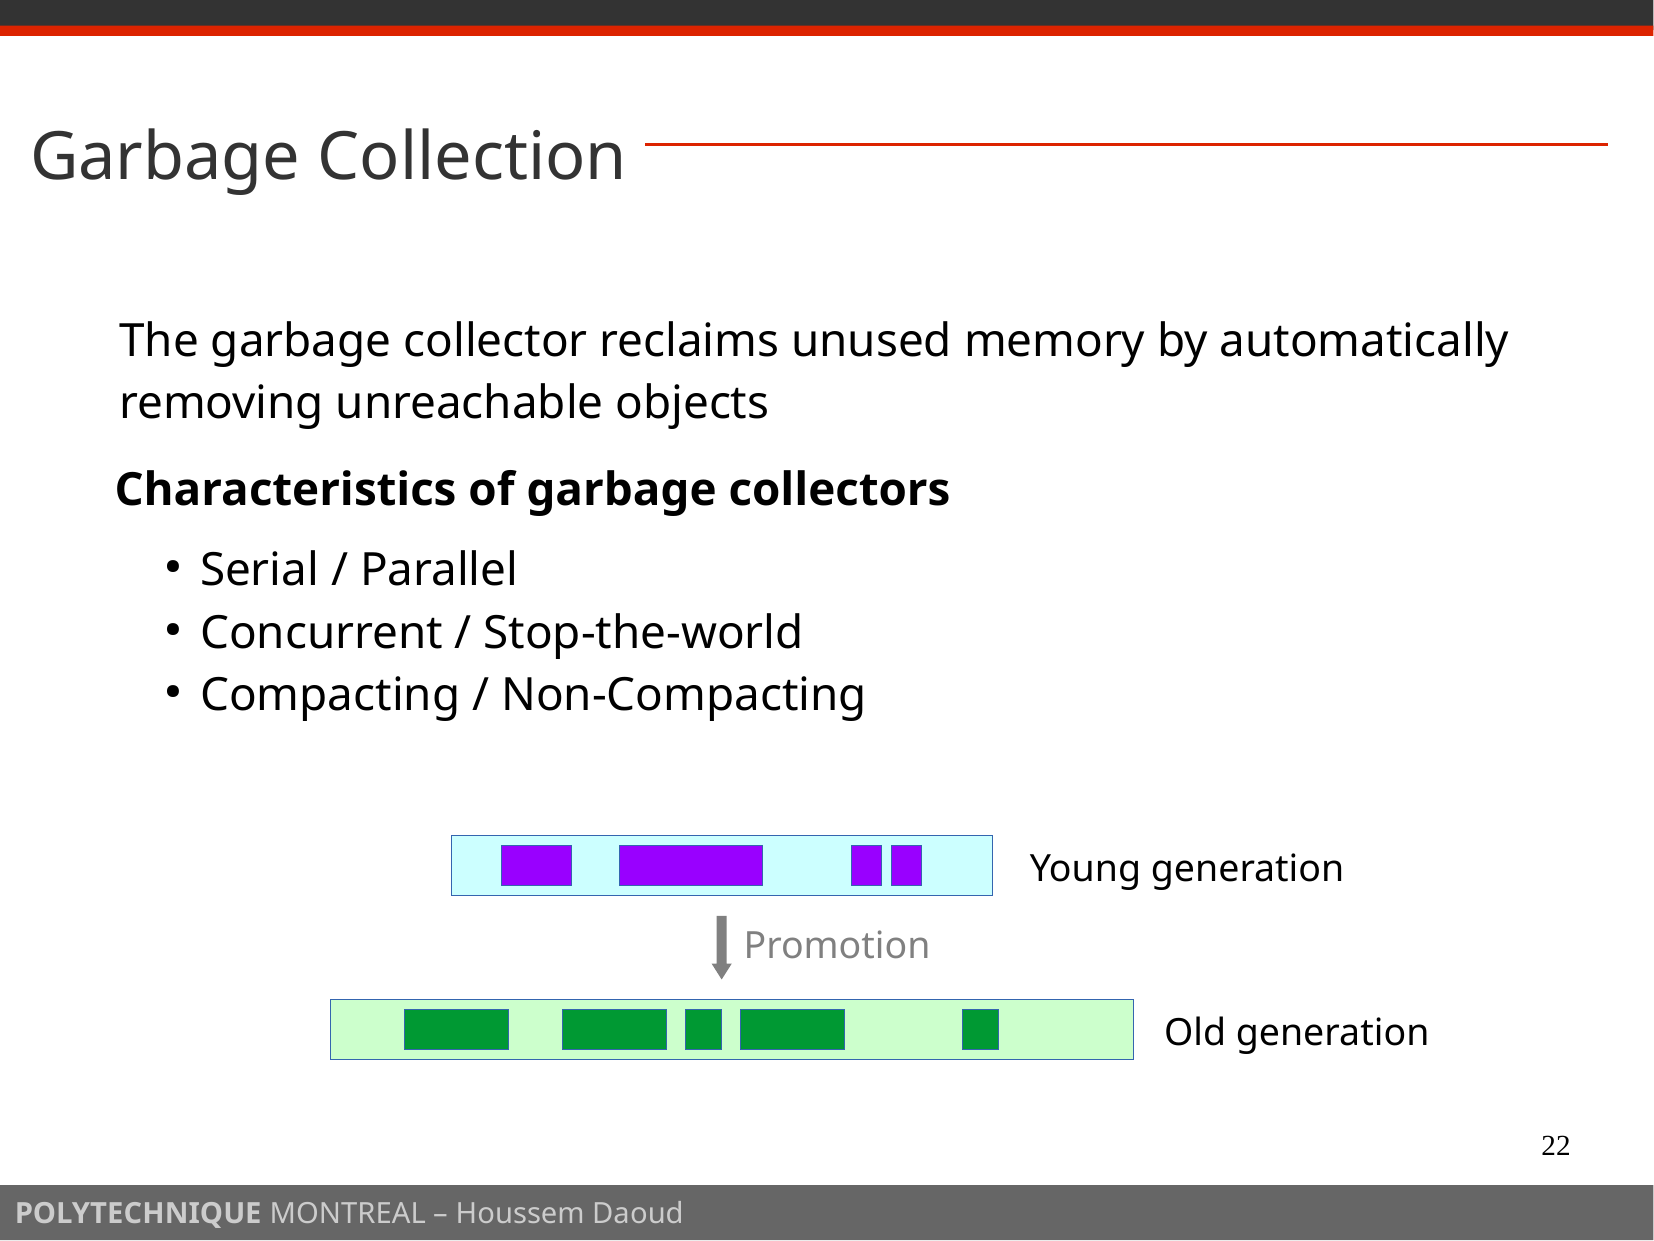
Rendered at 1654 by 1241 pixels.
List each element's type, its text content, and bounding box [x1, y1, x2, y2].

text_box [711, 915, 728, 980]
text_box Old generation [1149, 998, 1439, 1062]
text_box Serial / Parallel Concurrent / Stop-the-world Compacting / Non-Compacting [150, 529, 1516, 737]
text_box Garbage Collection [30, 60, 1561, 203]
text_box Young generation [1015, 834, 1354, 898]
text_box [0, 0, 1654, 36]
text_box Promotion [728, 911, 939, 976]
text_box POLYTECHNIQUE MONTREAL – Houssem Daoud [0, 1185, 1654, 1241]
text_box [451, 835, 993, 896]
text_box The garbage collector reclaims unused memory by automatically removing unreachable objects [69, 300, 1630, 433]
text_box [330, 999, 1134, 1060]
text_box Characteristics of garbage collectors [64, 448, 1216, 533]
